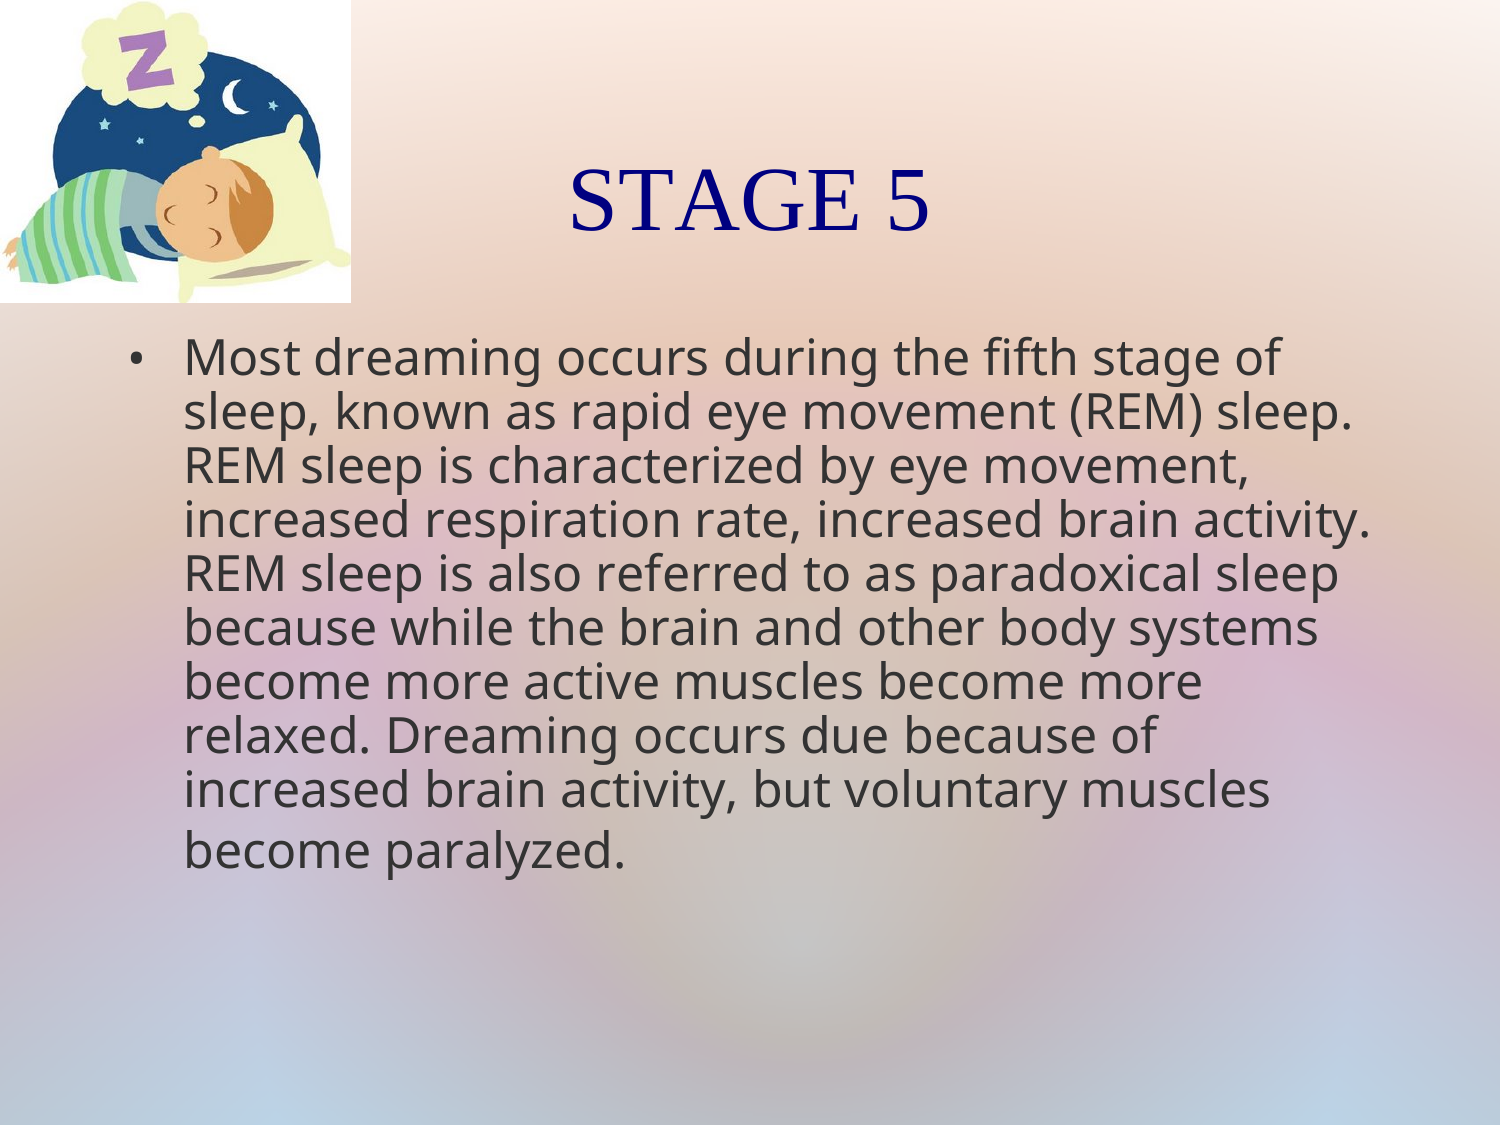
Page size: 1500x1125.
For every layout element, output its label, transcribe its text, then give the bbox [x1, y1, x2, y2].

picture [0, 0, 1500, 1125]
title STAGE 5 [351, 99, 1388, 288]
list Most dreaming occurs during the fifth stage of sleep, known as rapid eye movement (REM) sleep. REM sleep is characterized by eye movement, increased respiration rate, increased brain activity. REM sleep is also referred to as paradoxical sleep because while the brain and other body systems become more active muscles become more relaxed. Dreaming occurs due because of increased brain activity, but voluntary muscles become paralyzed. [112, 324, 1388, 1070]
